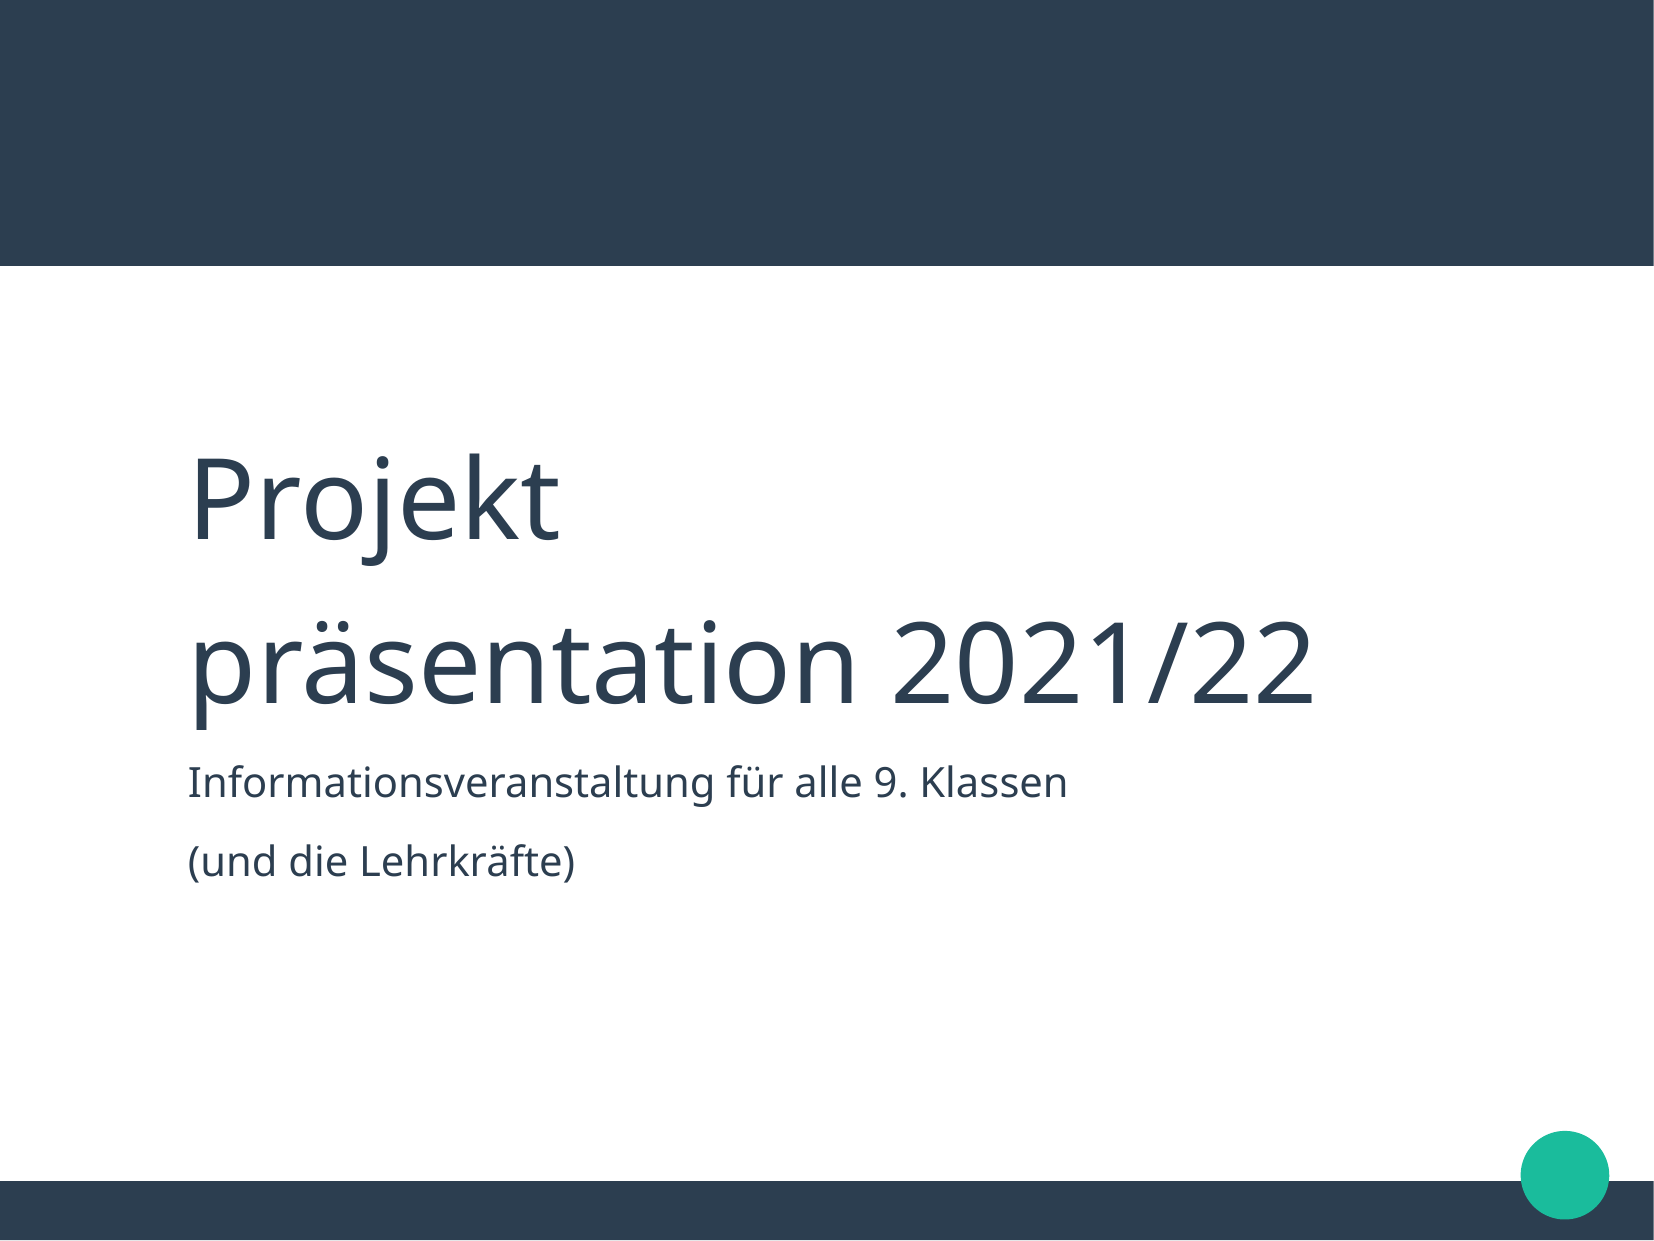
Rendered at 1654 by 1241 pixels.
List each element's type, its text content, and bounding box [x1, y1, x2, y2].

subtitle Projekt präsentation 2021/22 Informationsveranstaltung für alle 9. Klassen (und die Lehrkräfte) [0, 424, 1536, 1053]
